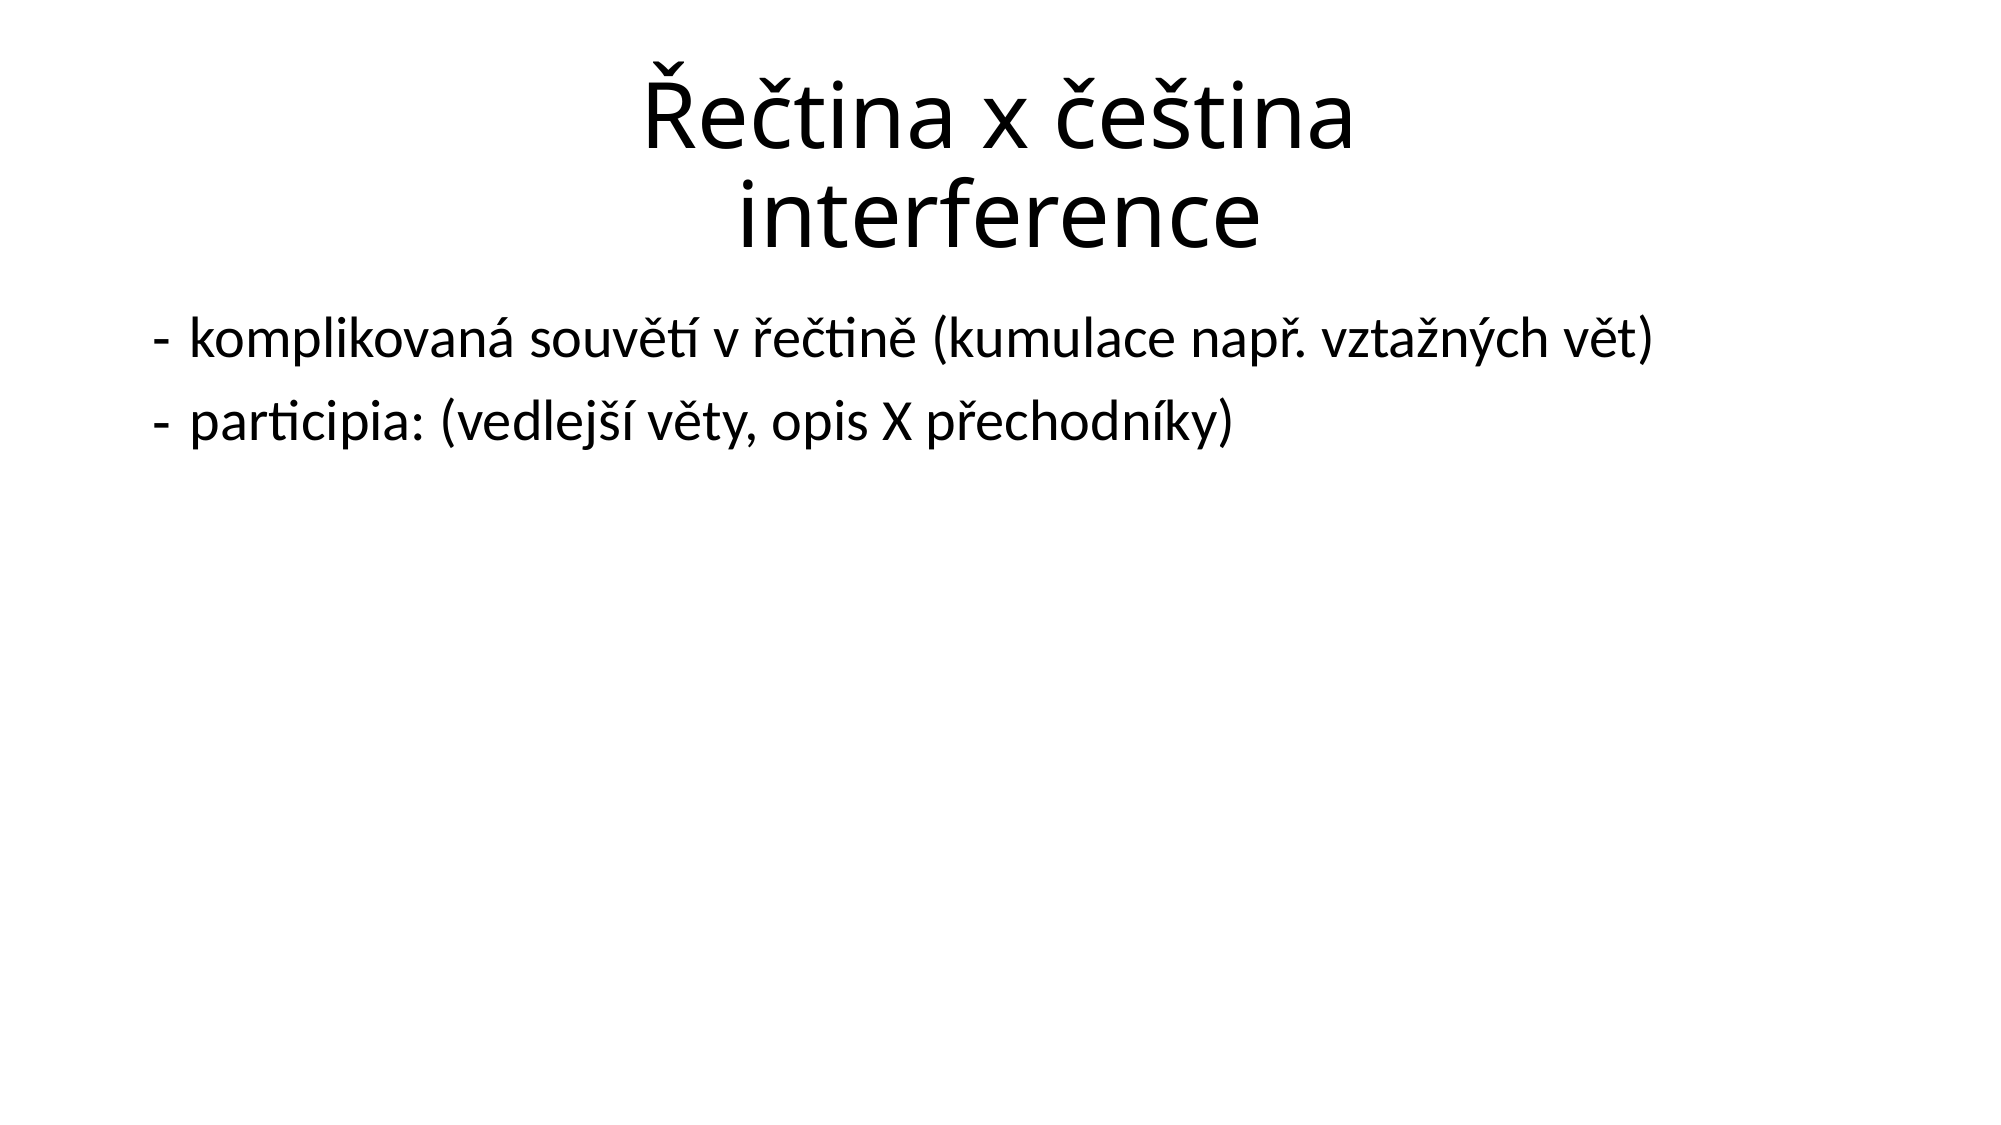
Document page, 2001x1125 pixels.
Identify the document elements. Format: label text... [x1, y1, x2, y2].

title Řečtina x čeština interference [137, 59, 1863, 278]
list komplikovaná souvětí v řečtině (kumulace např. vztažných vět) participia: (vedlejší věty, opis X přechodníky) [137, 299, 1863, 1014]
